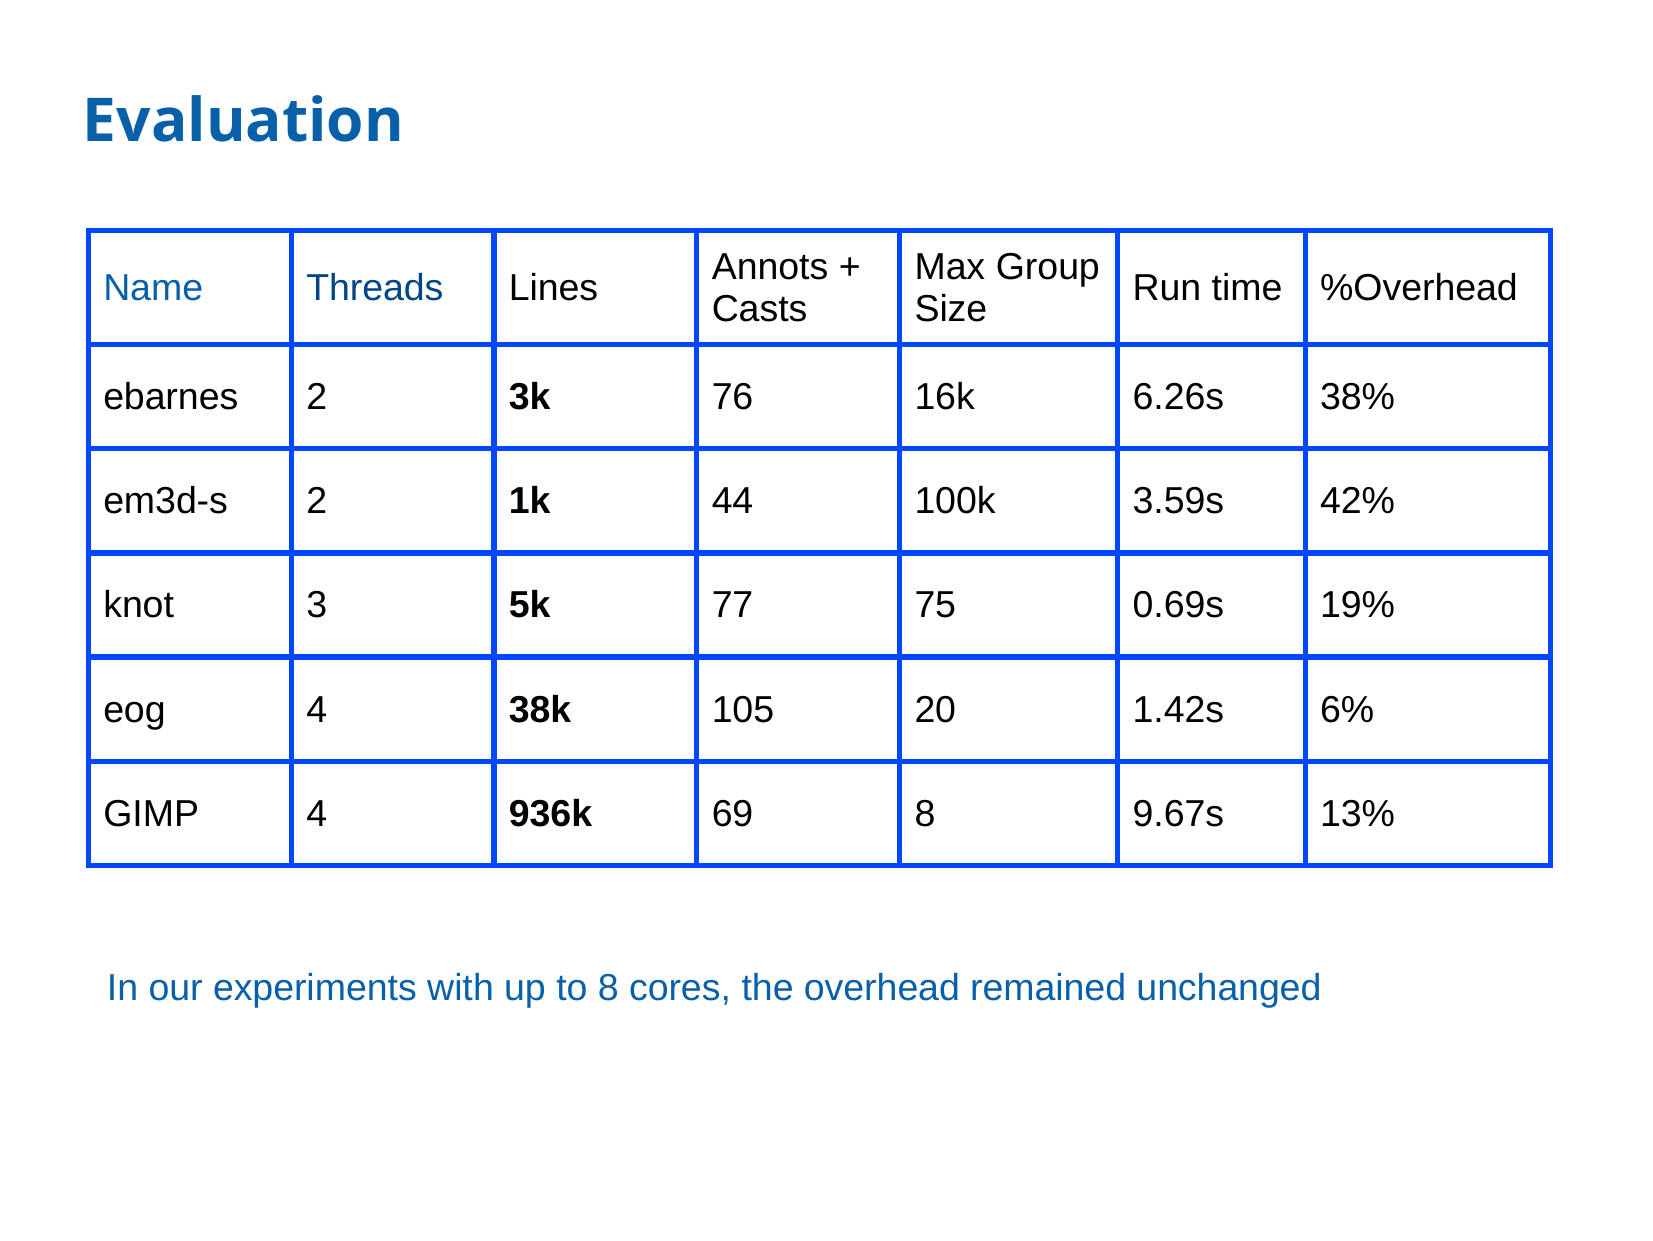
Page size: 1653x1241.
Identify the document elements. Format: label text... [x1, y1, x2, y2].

table_cell 3.59s [1120, 451, 1303, 550]
table_cell 4 [294, 660, 491, 759]
table_header %Overhead [1308, 233, 1548, 342]
table_cell 5k [497, 556, 694, 654]
table_cell 6.26s [1120, 347, 1303, 446]
table_cell GIMP [91, 764, 289, 863]
table_cell 69 [699, 764, 897, 863]
table_cell 42% [1308, 451, 1548, 550]
table_cell ebarnes [91, 347, 289, 446]
table_cell em3d-s [91, 451, 289, 550]
table_cell 38% [1308, 347, 1548, 446]
table_cell 19% [1308, 556, 1548, 654]
table_cell 77 [699, 556, 897, 654]
table_cell 0.69s [1120, 556, 1303, 654]
table_cell 75 [902, 556, 1115, 654]
table_cell 9.67s [1120, 764, 1303, 863]
table_cell 16k [902, 347, 1115, 446]
table_header Name [91, 233, 289, 342]
table_cell 20 [902, 660, 1115, 759]
table_cell 936k [497, 764, 694, 863]
title Evaluation [82, 56, 1571, 181]
table_header Threads [294, 233, 491, 342]
table_cell 44 [699, 451, 897, 550]
table_header Lines [497, 233, 694, 342]
table_cell 1k [497, 451, 694, 550]
table_cell 8 [902, 764, 1115, 863]
table_cell 2 [294, 347, 491, 446]
table_cell 6% [1308, 660, 1548, 759]
table_cell 3 [294, 556, 491, 654]
table_header Run time [1120, 233, 1303, 342]
table_cell 2 [294, 451, 491, 550]
table_cell knot [91, 556, 289, 654]
table_cell 38k [497, 660, 694, 759]
table_cell 3k [497, 347, 694, 446]
table_cell eog [91, 660, 289, 759]
table_header Annots + Casts [699, 233, 897, 342]
table_cell 13% [1308, 764, 1548, 863]
table_header Max Group Size [902, 233, 1115, 342]
table_cell 4 [294, 764, 491, 863]
table_cell 105 [699, 660, 897, 759]
table_cell 76 [699, 347, 897, 446]
table_cell 1.42s [1120, 660, 1303, 759]
table_cell 100k [902, 451, 1115, 550]
text_box In our experiments with up to 8 cores, the overhead remained unchanged [92, 959, 1513, 1017]
